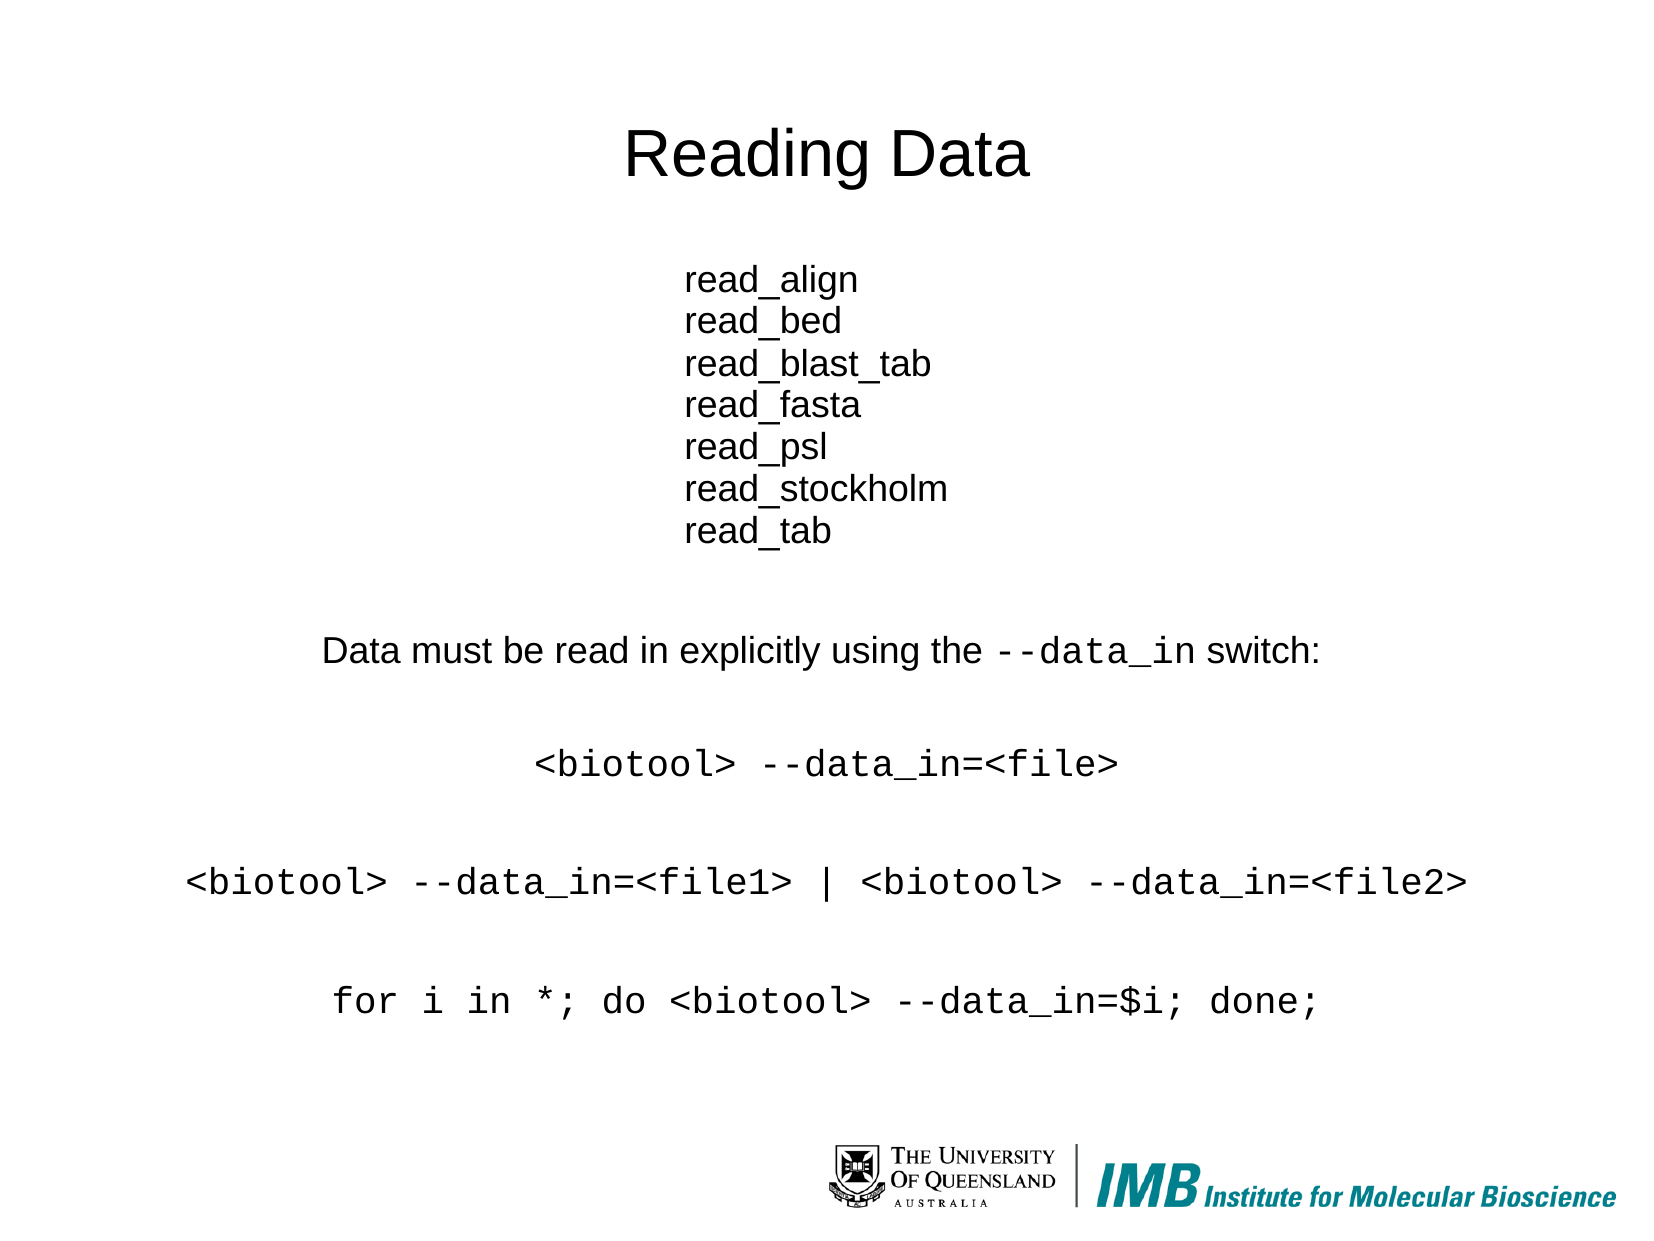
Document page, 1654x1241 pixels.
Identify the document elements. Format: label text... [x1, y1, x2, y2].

title Reading Data [82, 49, 1571, 257]
text_box <biotool> --data_in=<file> [519, 738, 1135, 796]
text_box Data must be read in explicitly using the --data_in switch: [306, 622, 1347, 683]
text_box <biotool> --data_in=<file1> | <biotool> --data_in=<file2> [170, 856, 1483, 914]
picture [826, 1142, 1618, 1211]
text_box read_align read_bed read_blast_tab read_fasta read_psl read_stockholm read_tab [669, 250, 984, 562]
text_box for i in *; do <biotool> --data_in=$i; done; [316, 974, 1337, 1032]
